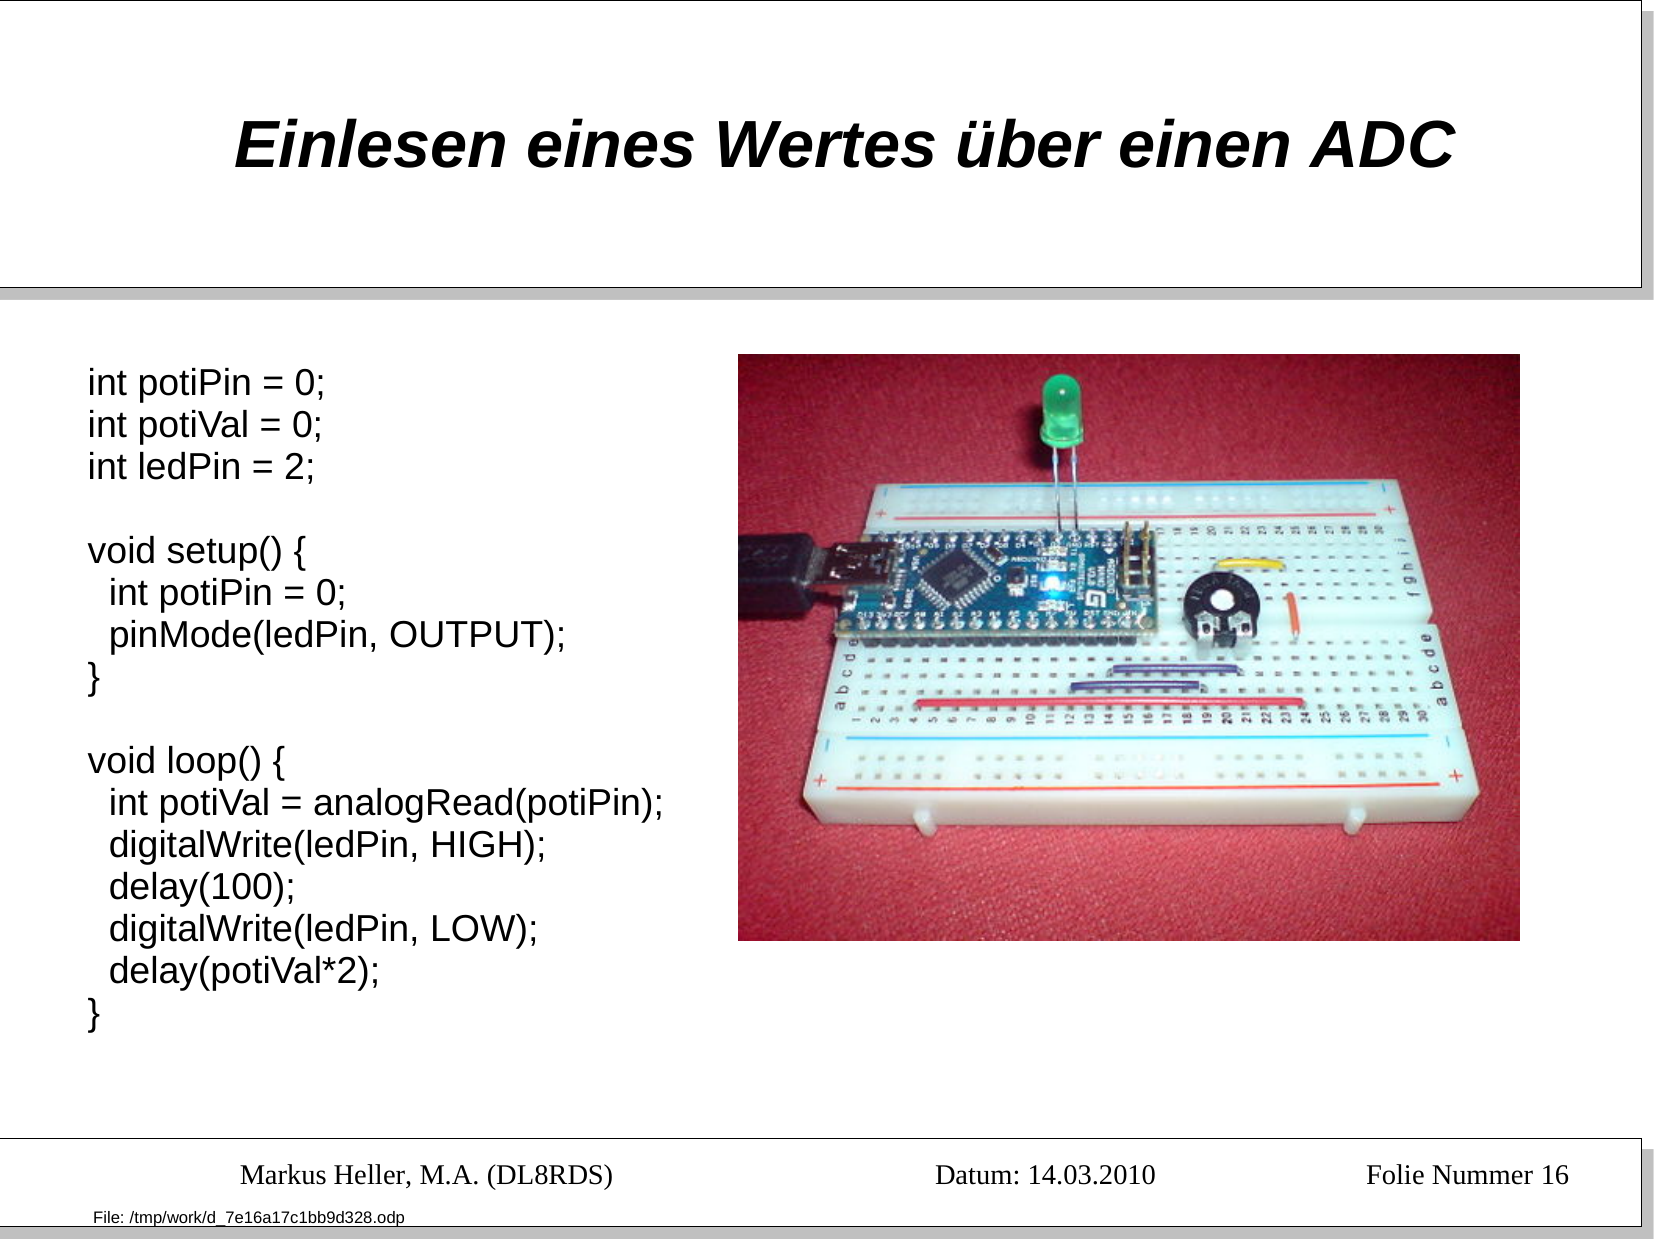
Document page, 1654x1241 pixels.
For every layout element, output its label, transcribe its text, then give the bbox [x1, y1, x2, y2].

title Einlesen eines Wertes über einen ADC [0, 7, 1654, 282]
picture [738, 354, 1520, 941]
text_box int potiPin = 0; int potiVal = 0; int ledPin = 2; void setup() { int potiPin = 0; pinMode(ledPin, OUTPUT); } void loop() { int potiVal = analogRead(potiPin); digitalWrite(ledPin, HIGH); delay(100); digitalWrite(ledPin, LOW); delay(potiVal*2); } [72, 354, 680, 1042]
